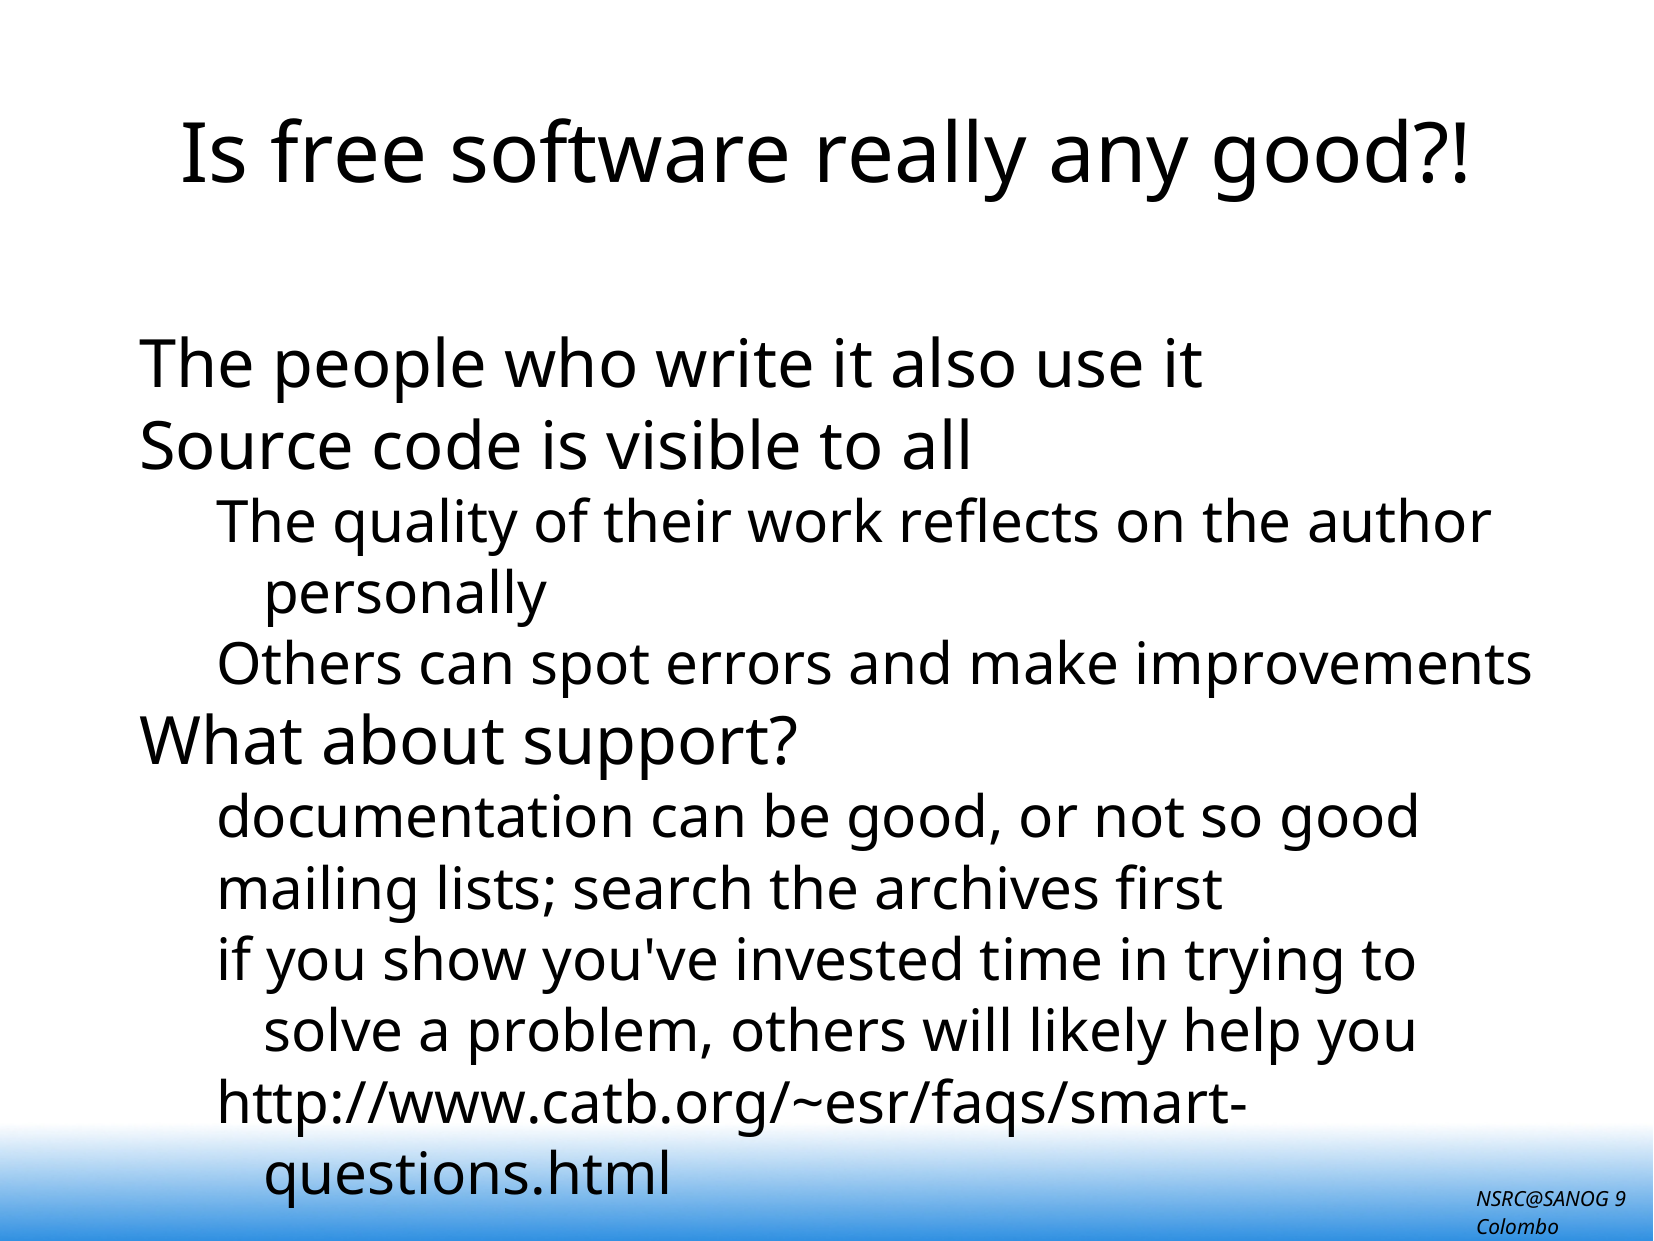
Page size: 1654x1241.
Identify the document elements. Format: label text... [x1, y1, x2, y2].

list The people who write it also use it Source code is visible to all The quality of their work reflects on the author personally Others can spot errors and make improvements What about support? documentation can be good, or not so good mailing lists; search the archives first if you show you've invested time in trying to solve a problem, others will likely help you http://www.catb.org/~esr/faqs/smart-questions.html [121, 322, 1561, 1133]
picture [0, 1122, 1653, 1241]
title Is free software really any good?! [121, 46, 1534, 254]
